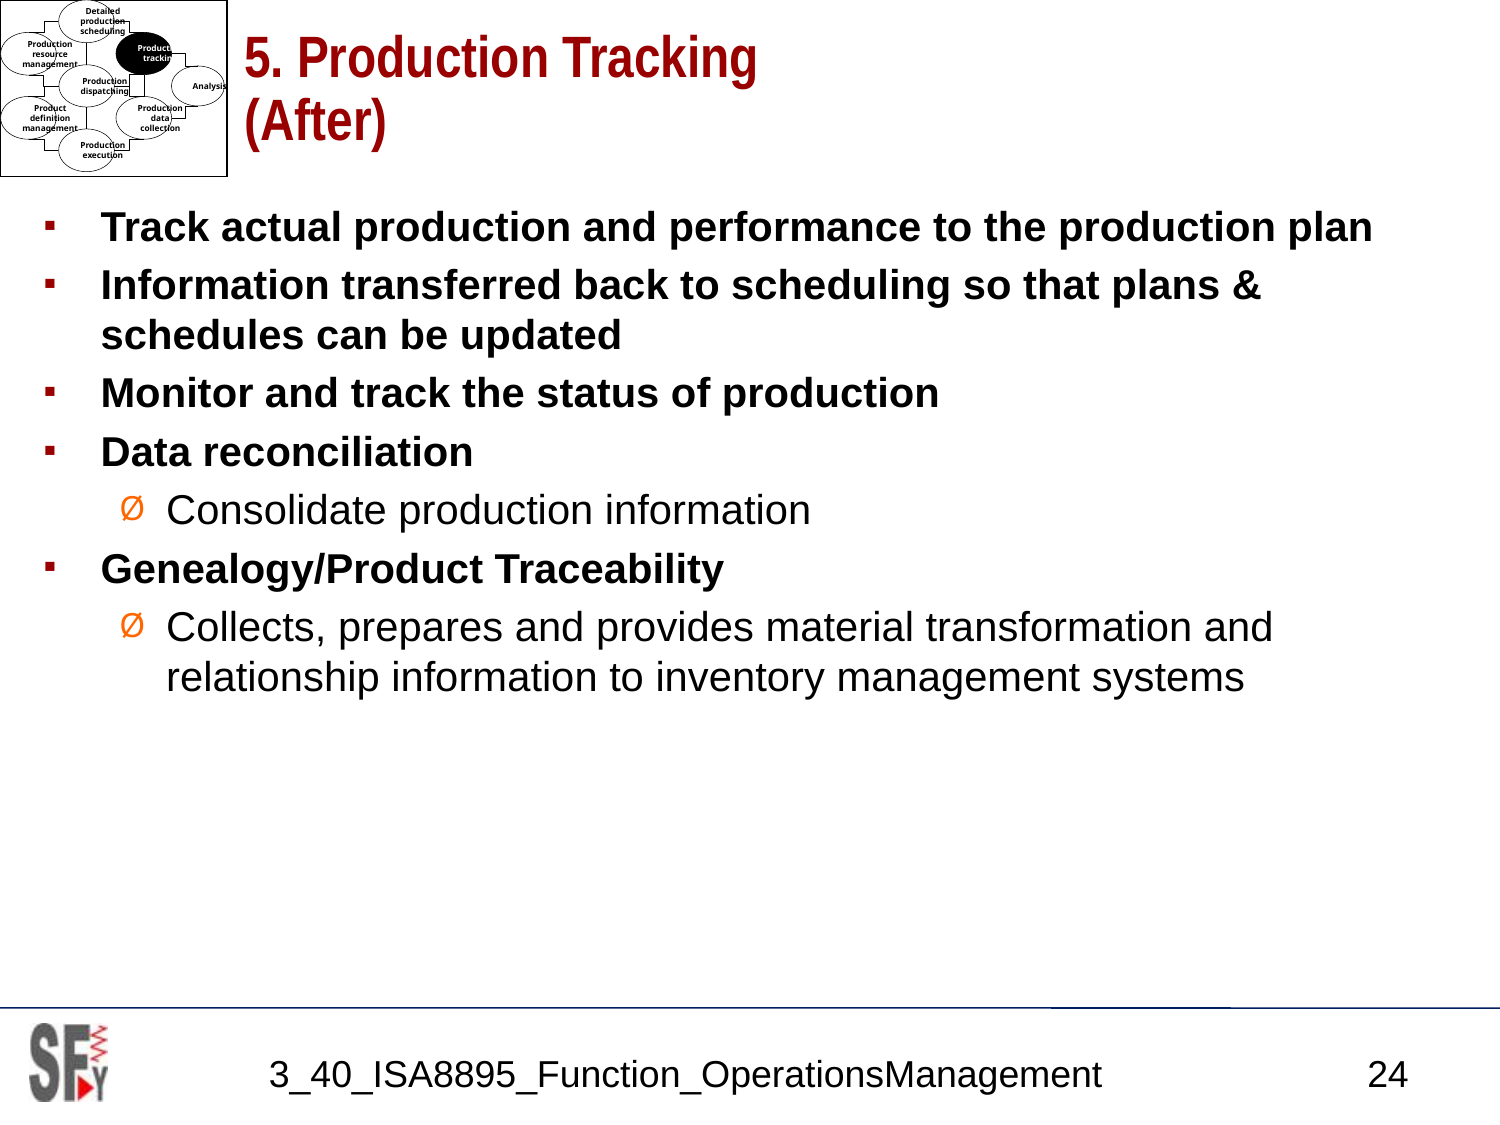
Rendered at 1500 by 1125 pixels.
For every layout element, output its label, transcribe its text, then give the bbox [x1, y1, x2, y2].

text_box [0, 0, 78, 50]
text_box [87, 22, 133, 86]
text_box [87, 87, 134, 150]
slide_number <numéro> [1352, 1034, 1490, 1103]
picture [29, 1023, 108, 1102]
text_box [130, 75, 144, 96]
text_box [38, 22, 86, 86]
text_box [0, 57, 44, 114]
text_box Analysis [171, 65, 225, 106]
title 5. Production Tracking (After) [229, 12, 1312, 138]
text_box [145, 54, 190, 118]
text_box Production execution [58, 128, 115, 172]
footer 3_40_ISA8895_Function_OperationsManagement [253, 1034, 1336, 1103]
text_box Production dispatching [58, 64, 115, 108]
text_box Detailed production scheduling [58, 0, 115, 43]
text_box Production tracking [115, 32, 172, 75]
list Track actual production and performance to the production plan Information transferred back to scheduling so that plans & schedules can be updated Monitor and track the status of production Data reconciliation Consolidate production information Genealogy/Product Traceability Collects, prepares and provides material transformation and relationship information to inventory management systems [29, 184, 1471, 988]
text_box [38, 87, 86, 150]
text_box Production resource management [0, 32, 57, 76]
text_box Production data collection [115, 96, 172, 140]
text_box [0, 0, 228, 177]
text_box Product definition management [0, 96, 57, 140]
